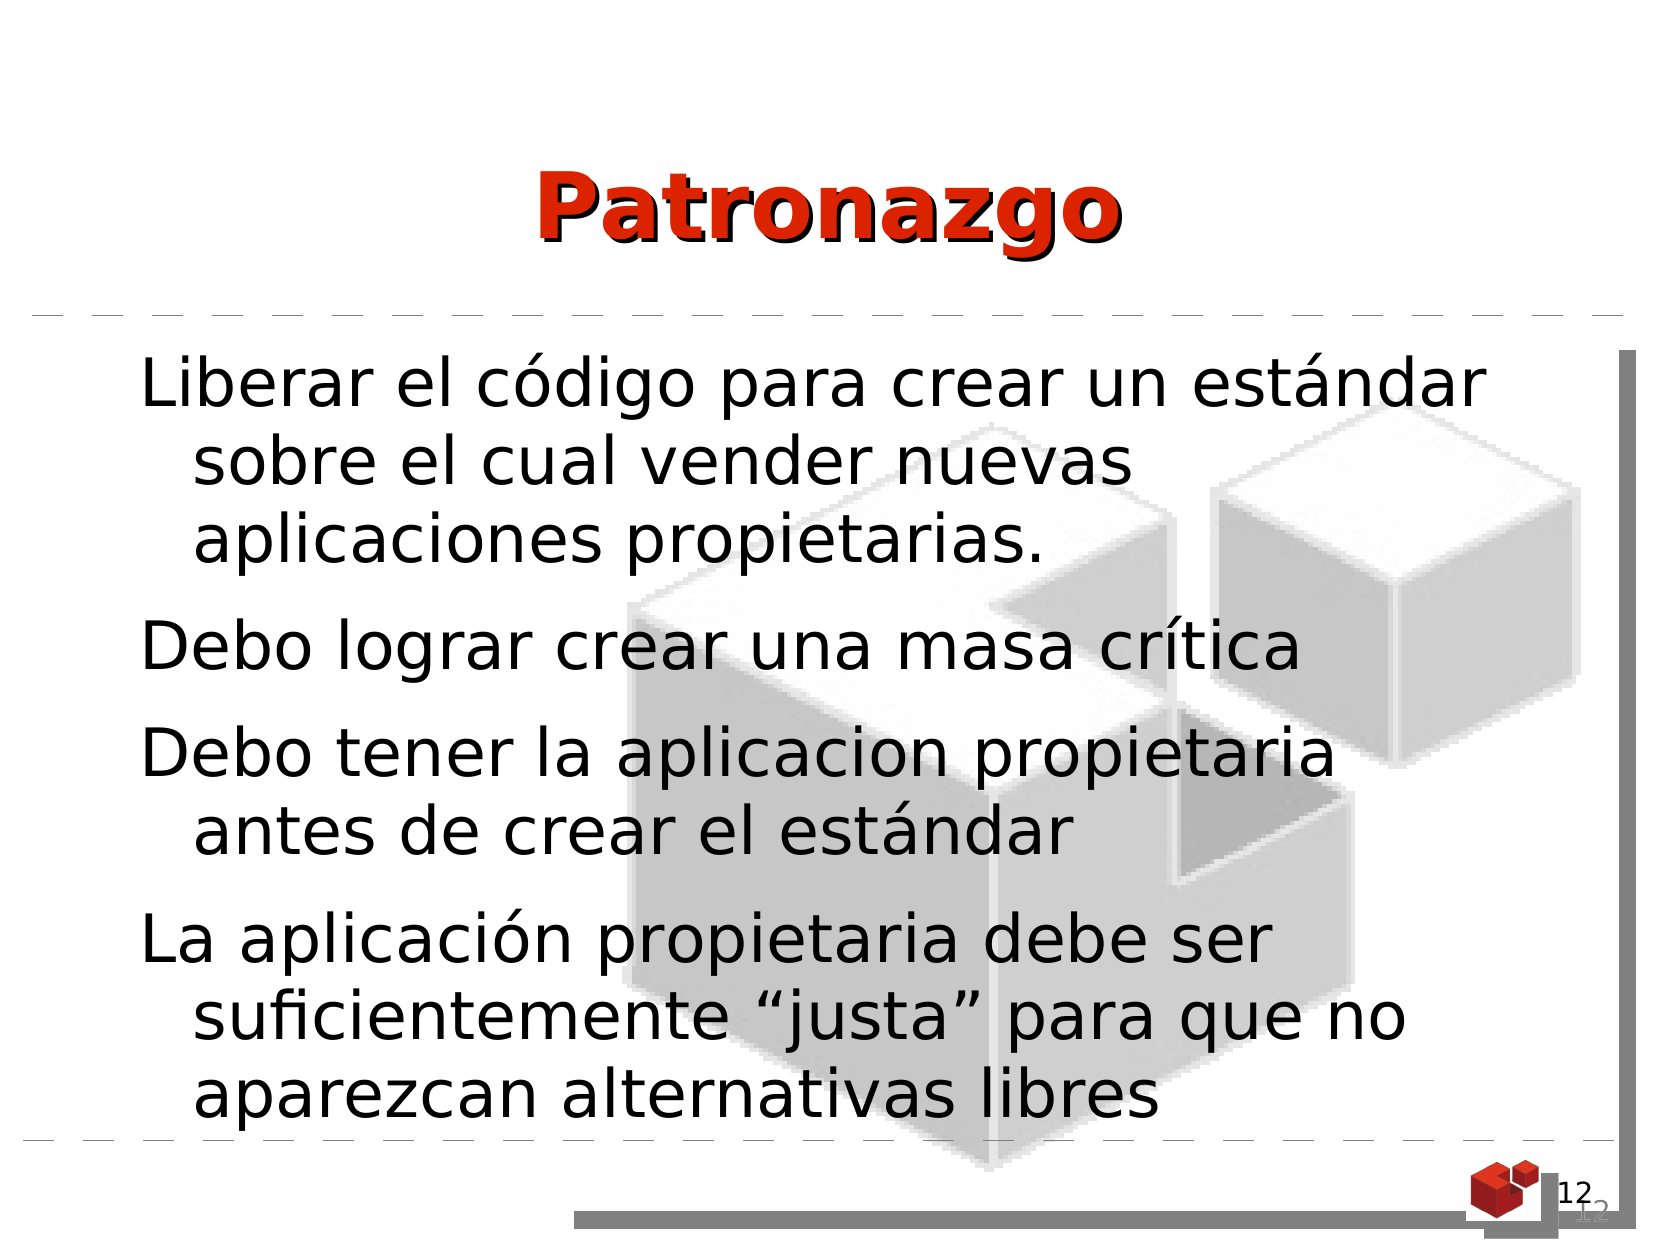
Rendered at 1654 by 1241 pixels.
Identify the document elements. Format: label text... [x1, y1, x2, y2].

title Patronazgo [121, 102, 1534, 311]
list Liberar el código para crear un estándar sobre el cual vender nuevas aplicaciones propietarias. Debo lograr crear una masa crítica Debo tener la aplicacion propietaria antes de crear el estándar La aplicación propietaria debe ser suficientemente “justa” para que no aparezcan alternativas libres [121, 344, 1534, 1134]
picture [557, 333, 1619, 1221]
